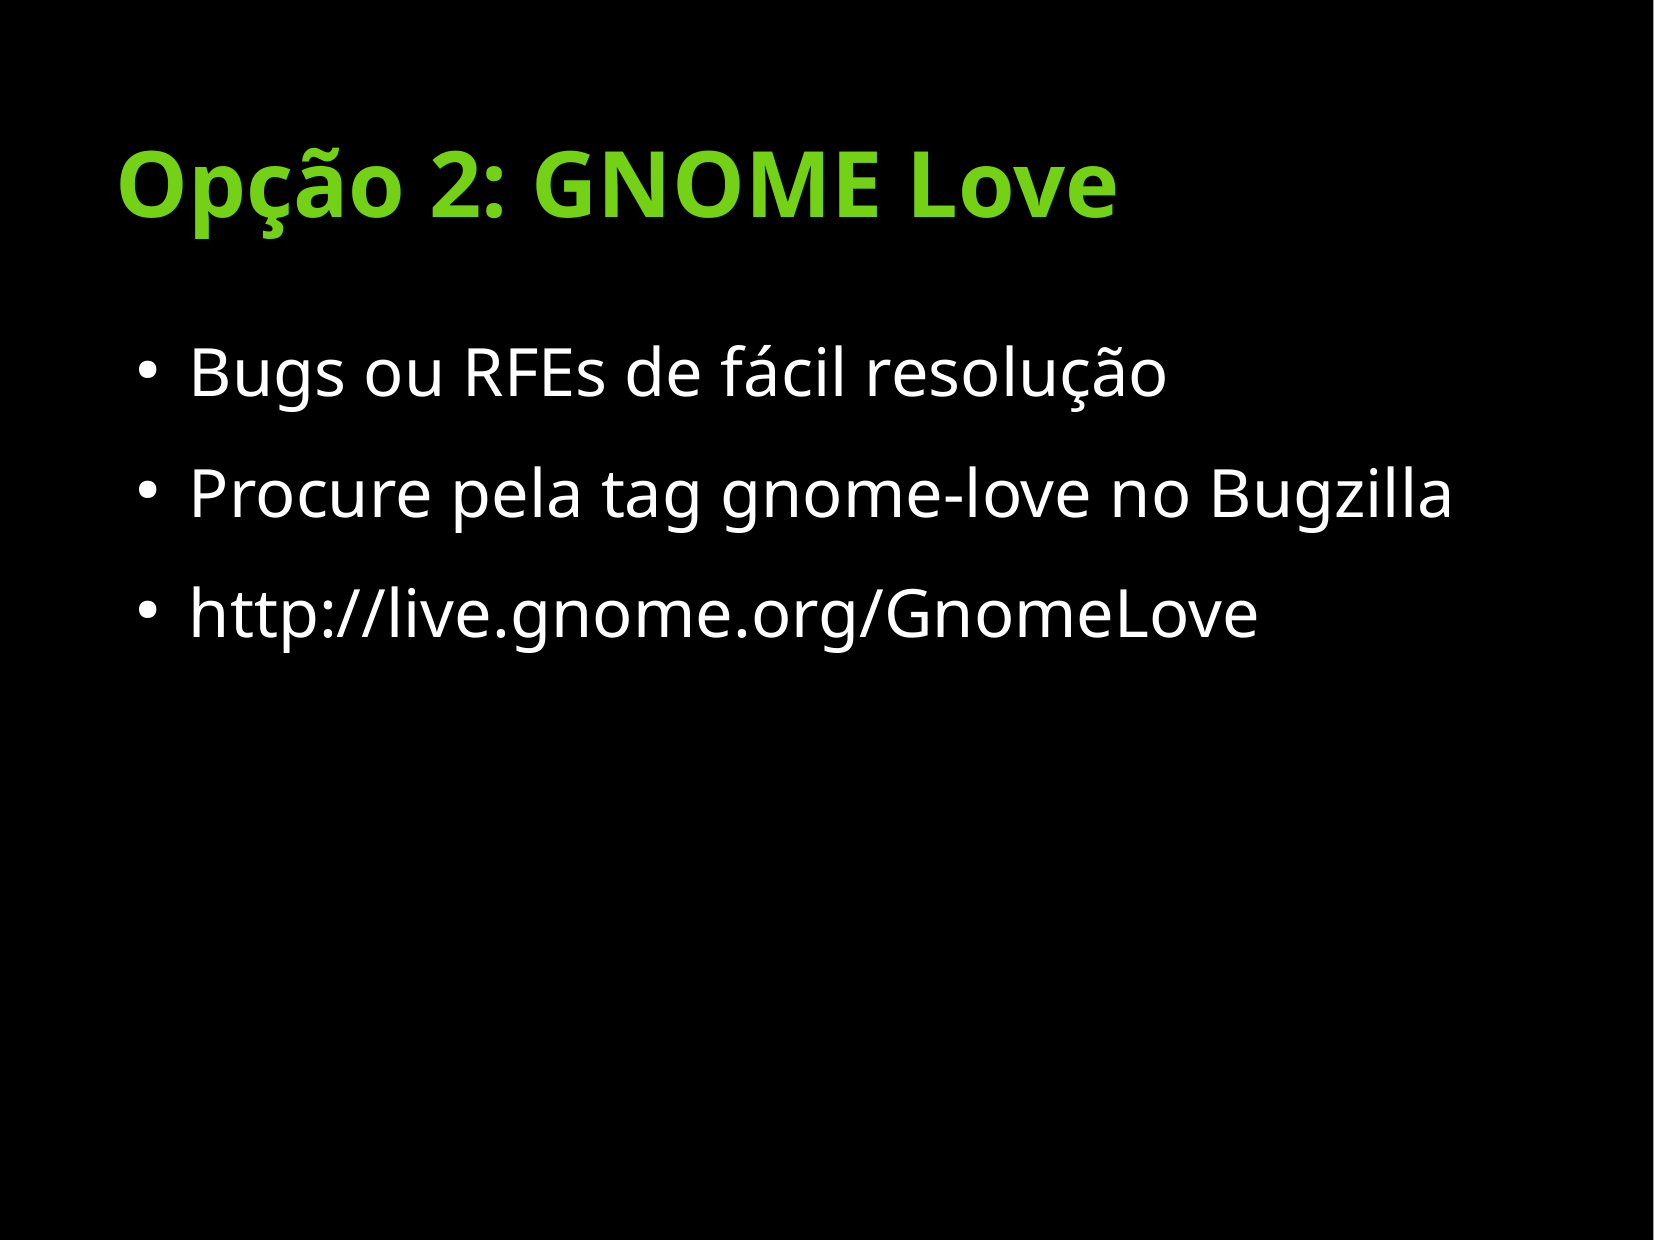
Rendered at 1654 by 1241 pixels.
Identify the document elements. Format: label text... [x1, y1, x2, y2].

title Opção 2: GNOME Love [115, 78, 1539, 287]
list Bugs ou RFEs de fácil resolução Procure pela tag gnome-love no Bugzilla http://live.gnome.org/GnomeLove [118, 325, 1536, 1145]
